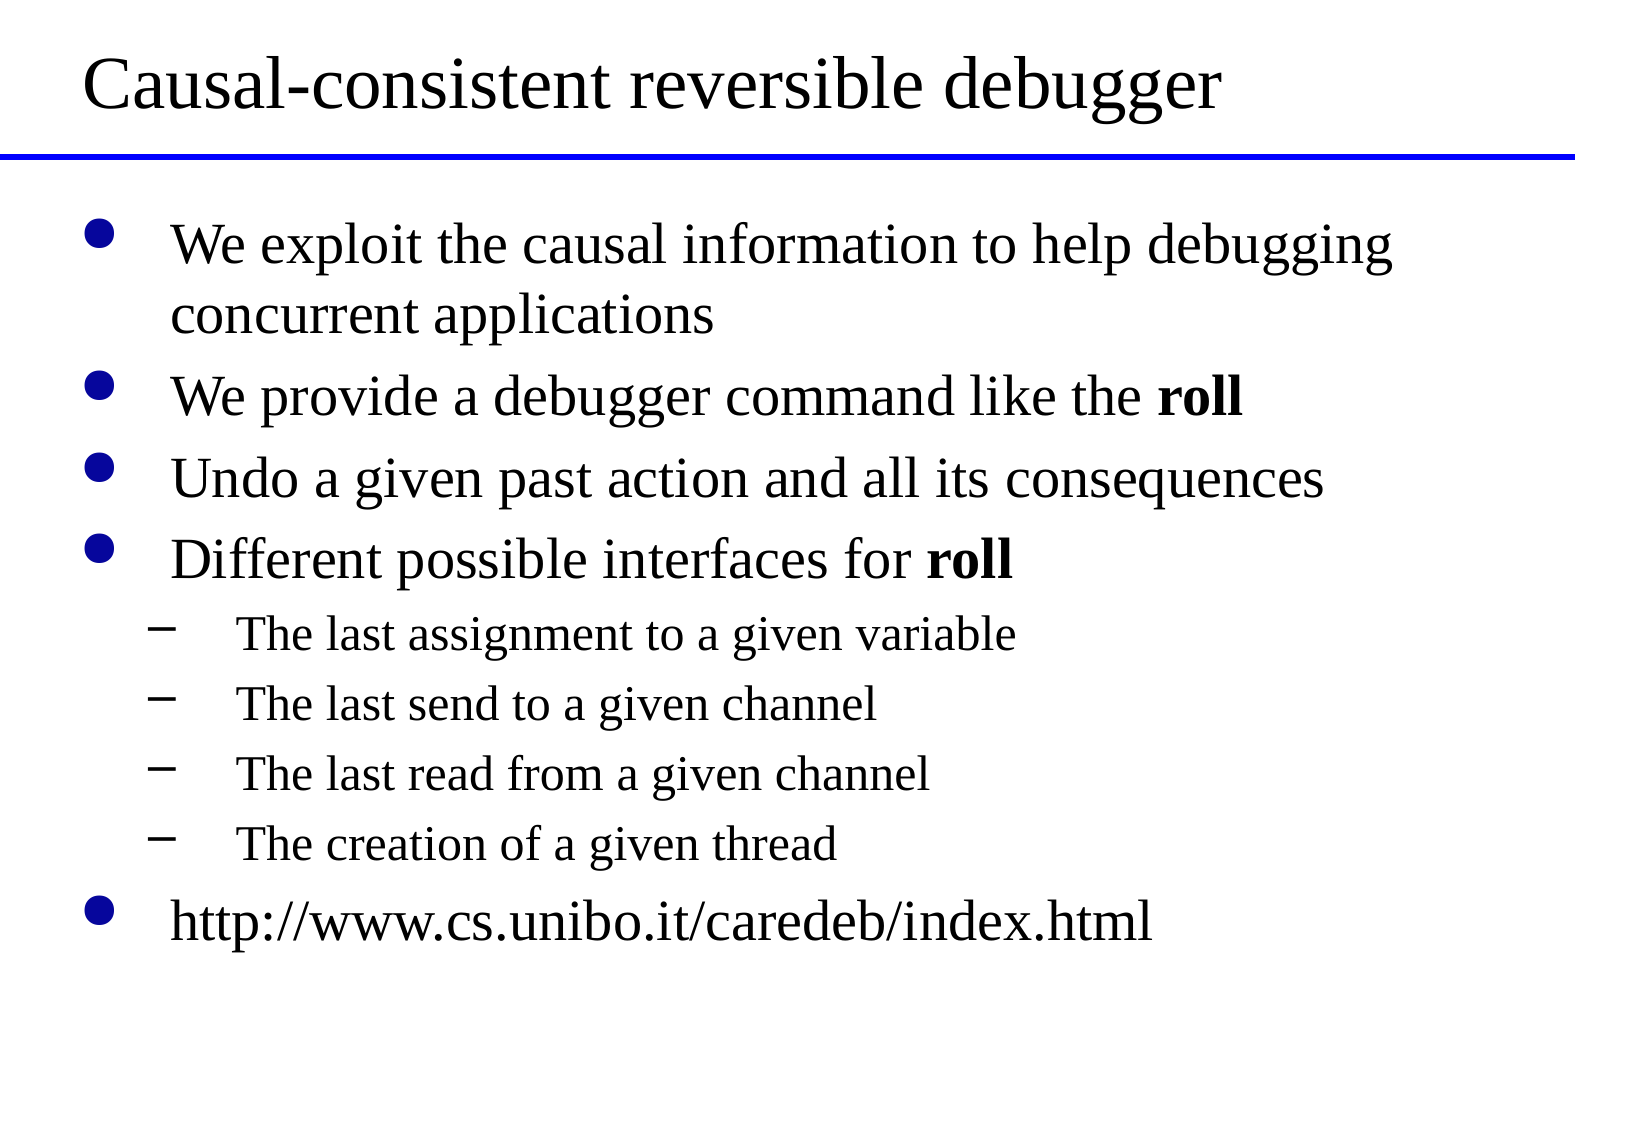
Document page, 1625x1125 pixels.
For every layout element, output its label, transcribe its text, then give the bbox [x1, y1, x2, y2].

title Causal-consistent reversible debugger [67, 27, 1544, 131]
list We exploit the causal information to help debugging concurrent applications We provide a debugger command like the roll Undo a given past action and all its consequences Different possible interfaces for roll The last assignment to a given variable The last send to a given channel The last read from a given channel The creation of a given thread http://www.cs.unibo.it/caredeb/index.html [67, 198, 1478, 1061]
